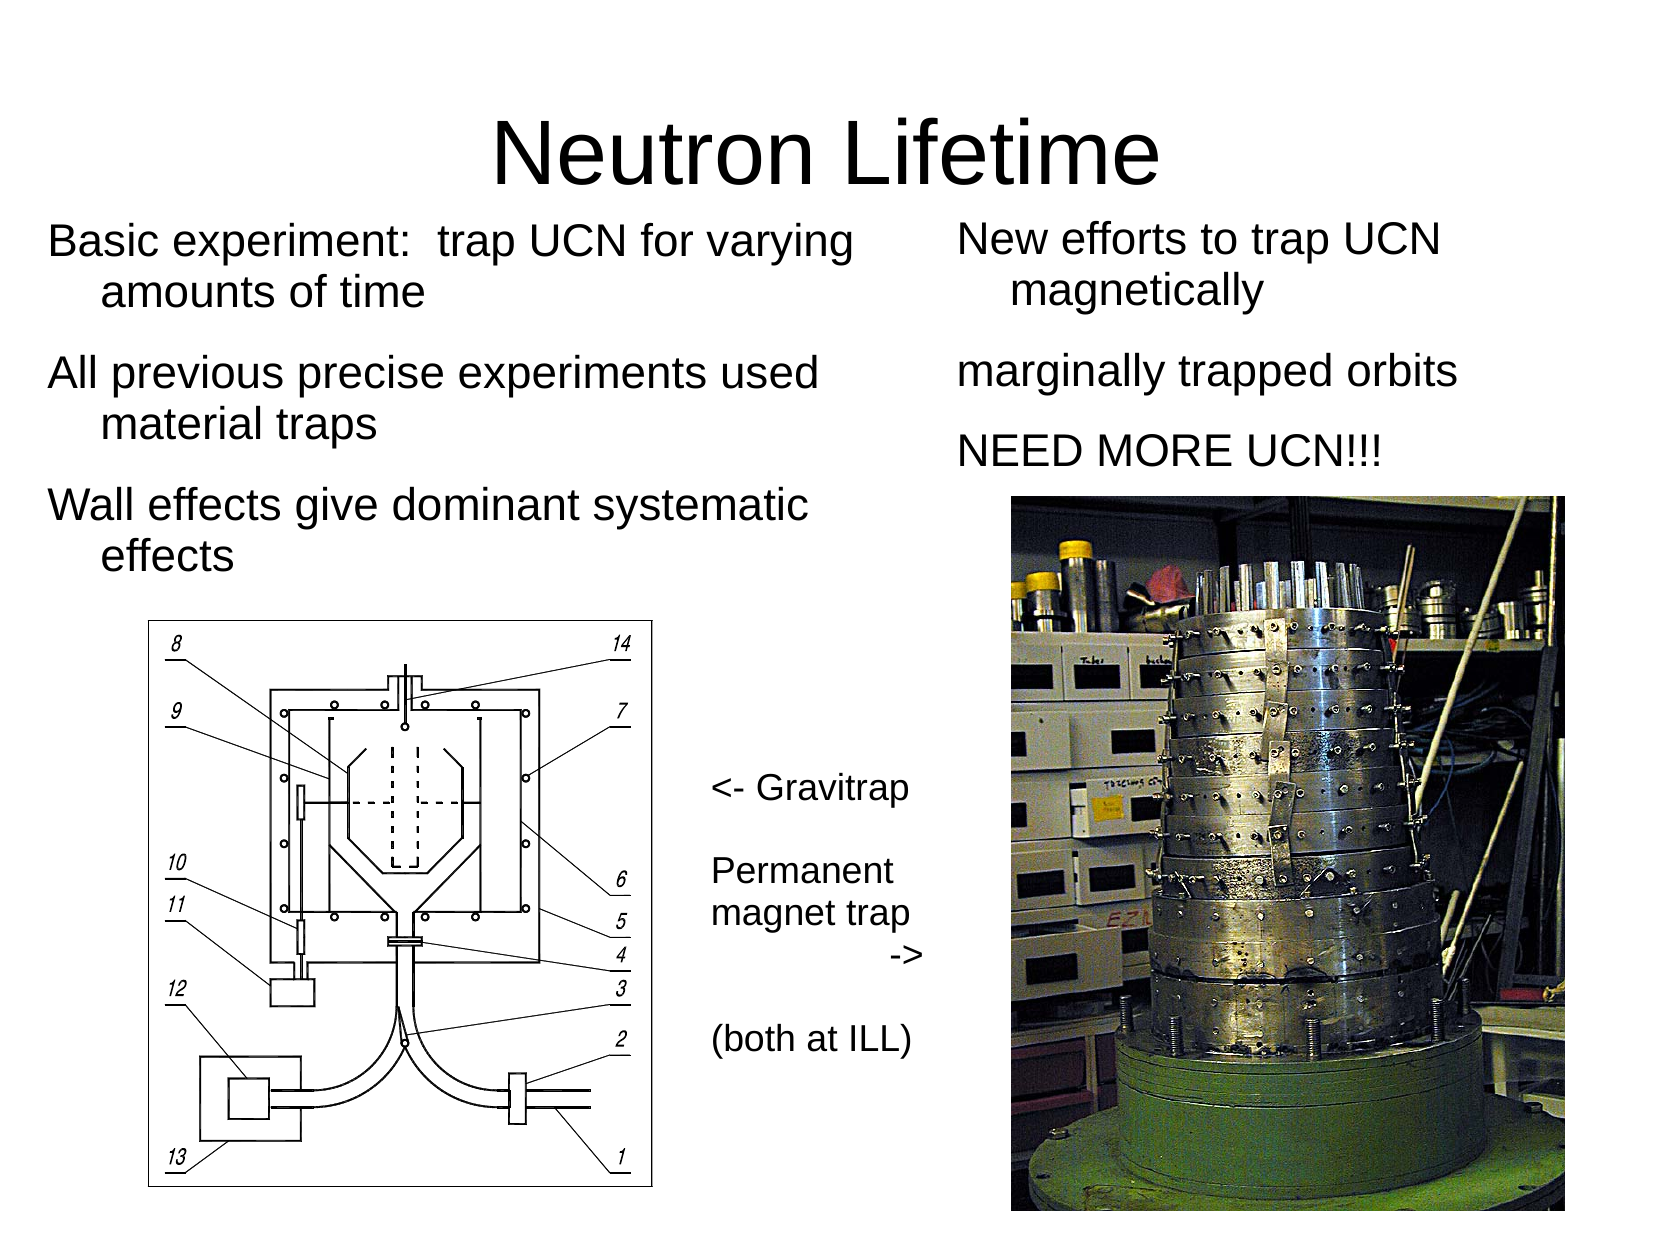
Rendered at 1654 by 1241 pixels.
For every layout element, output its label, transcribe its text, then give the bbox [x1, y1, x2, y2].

list Basic experiment: trap UCN for varying amounts of time All previous precise experiments used material traps Wall effects give dominant systematic effects [29, 214, 863, 621]
title Neutron Lifetime [82, 49, 1571, 257]
text_box <- Gravitrap Permanent magnet trap -> (both at ILL) [696, 758, 992, 1099]
list New efforts to trap UCN magnetically marginally trapped orbits NEED MORE UCN!!! [938, 212, 1654, 500]
text_box [1011, 500, 1565, 1211]
chart [147, 620, 653, 1188]
